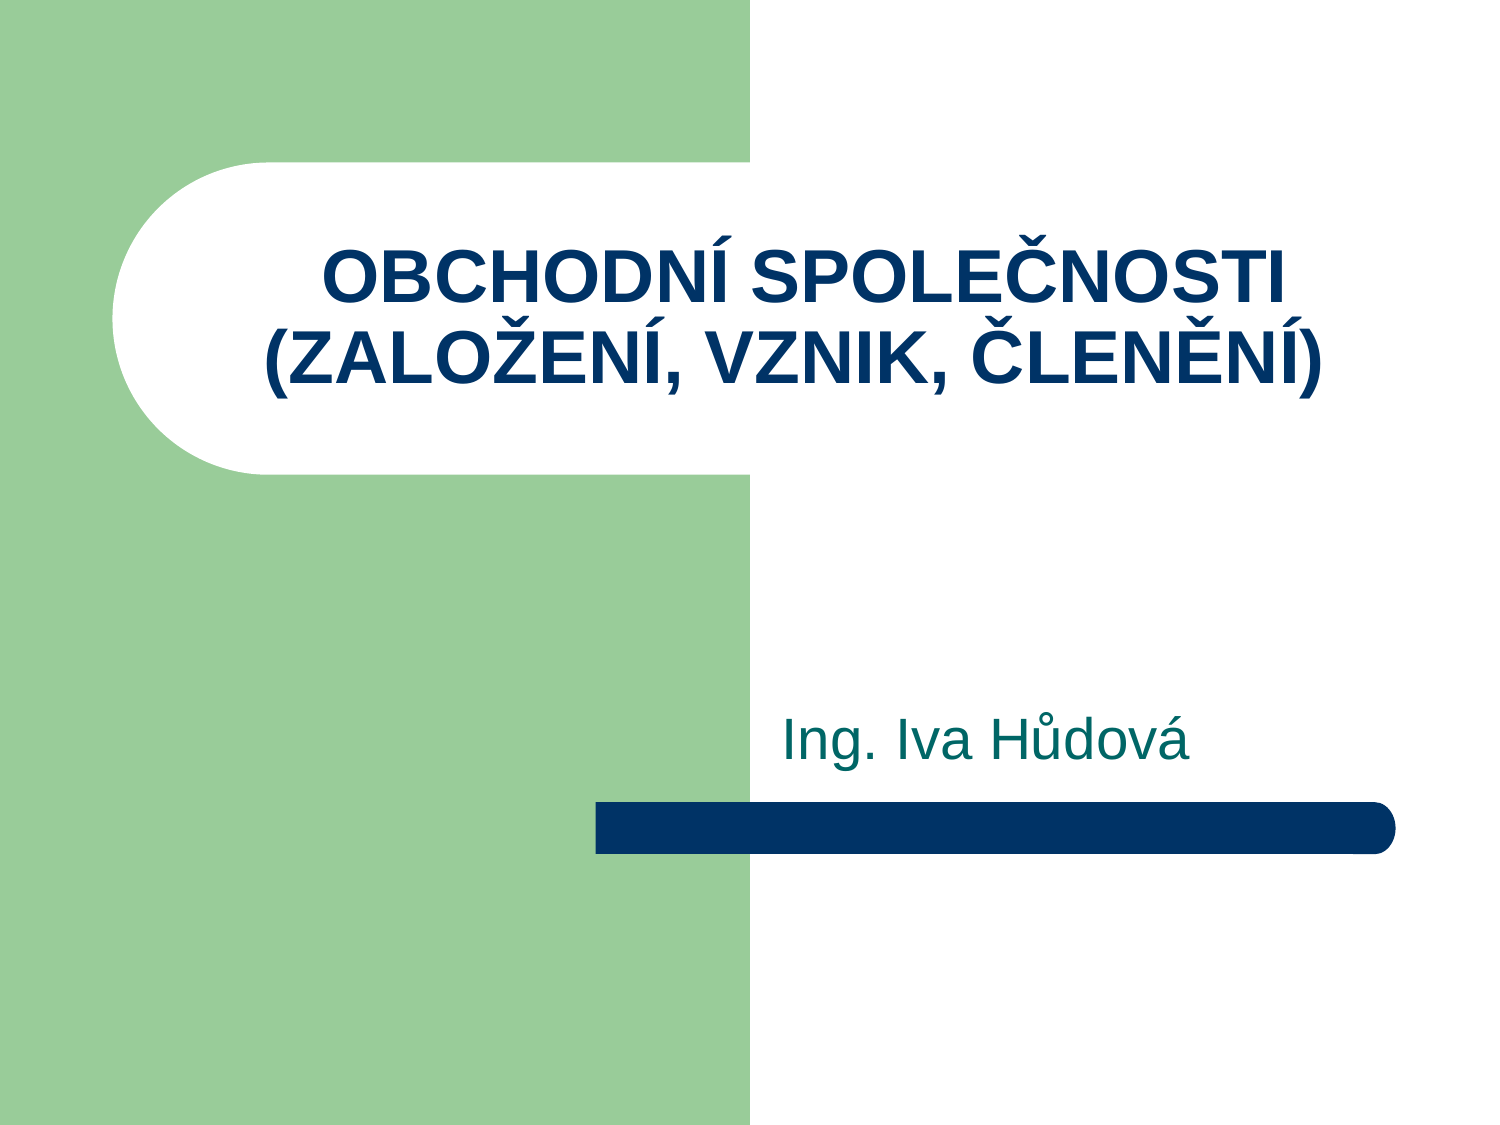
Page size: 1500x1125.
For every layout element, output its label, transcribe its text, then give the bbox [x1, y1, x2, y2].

subtitle Ing. Iva Hůdová [766, 480, 1426, 780]
title OBCHODNÍ SPOLEČNOSTI (ZALOŽENÍ, VZNIK, ČLENĚNÍ) [112, 162, 1463, 475]
